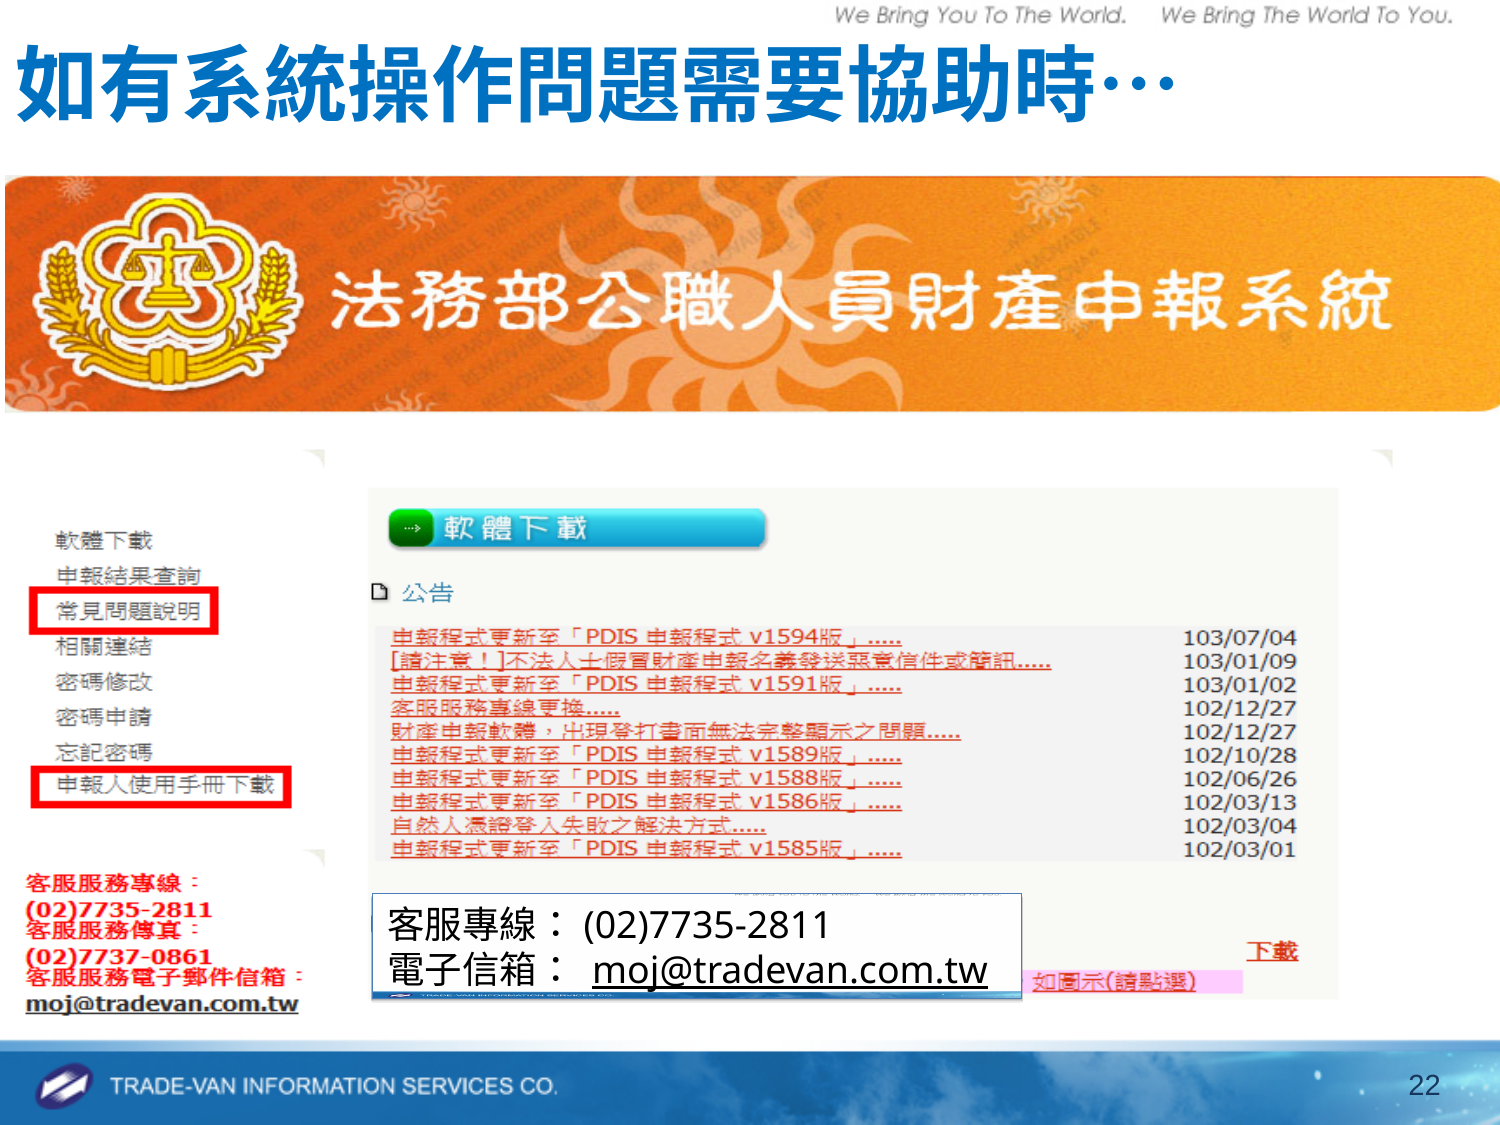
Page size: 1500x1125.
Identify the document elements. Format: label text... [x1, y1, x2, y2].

picture [5, 175, 1500, 1032]
title 如有系統操作問題需要協助時… [0, 0, 1254, 165]
text_box 客服專線：(02)7735-2811 電子信箱： moj@tradevan.com.tw [372, 893, 1022, 998]
text_box [1349, 1053, 1500, 1114]
